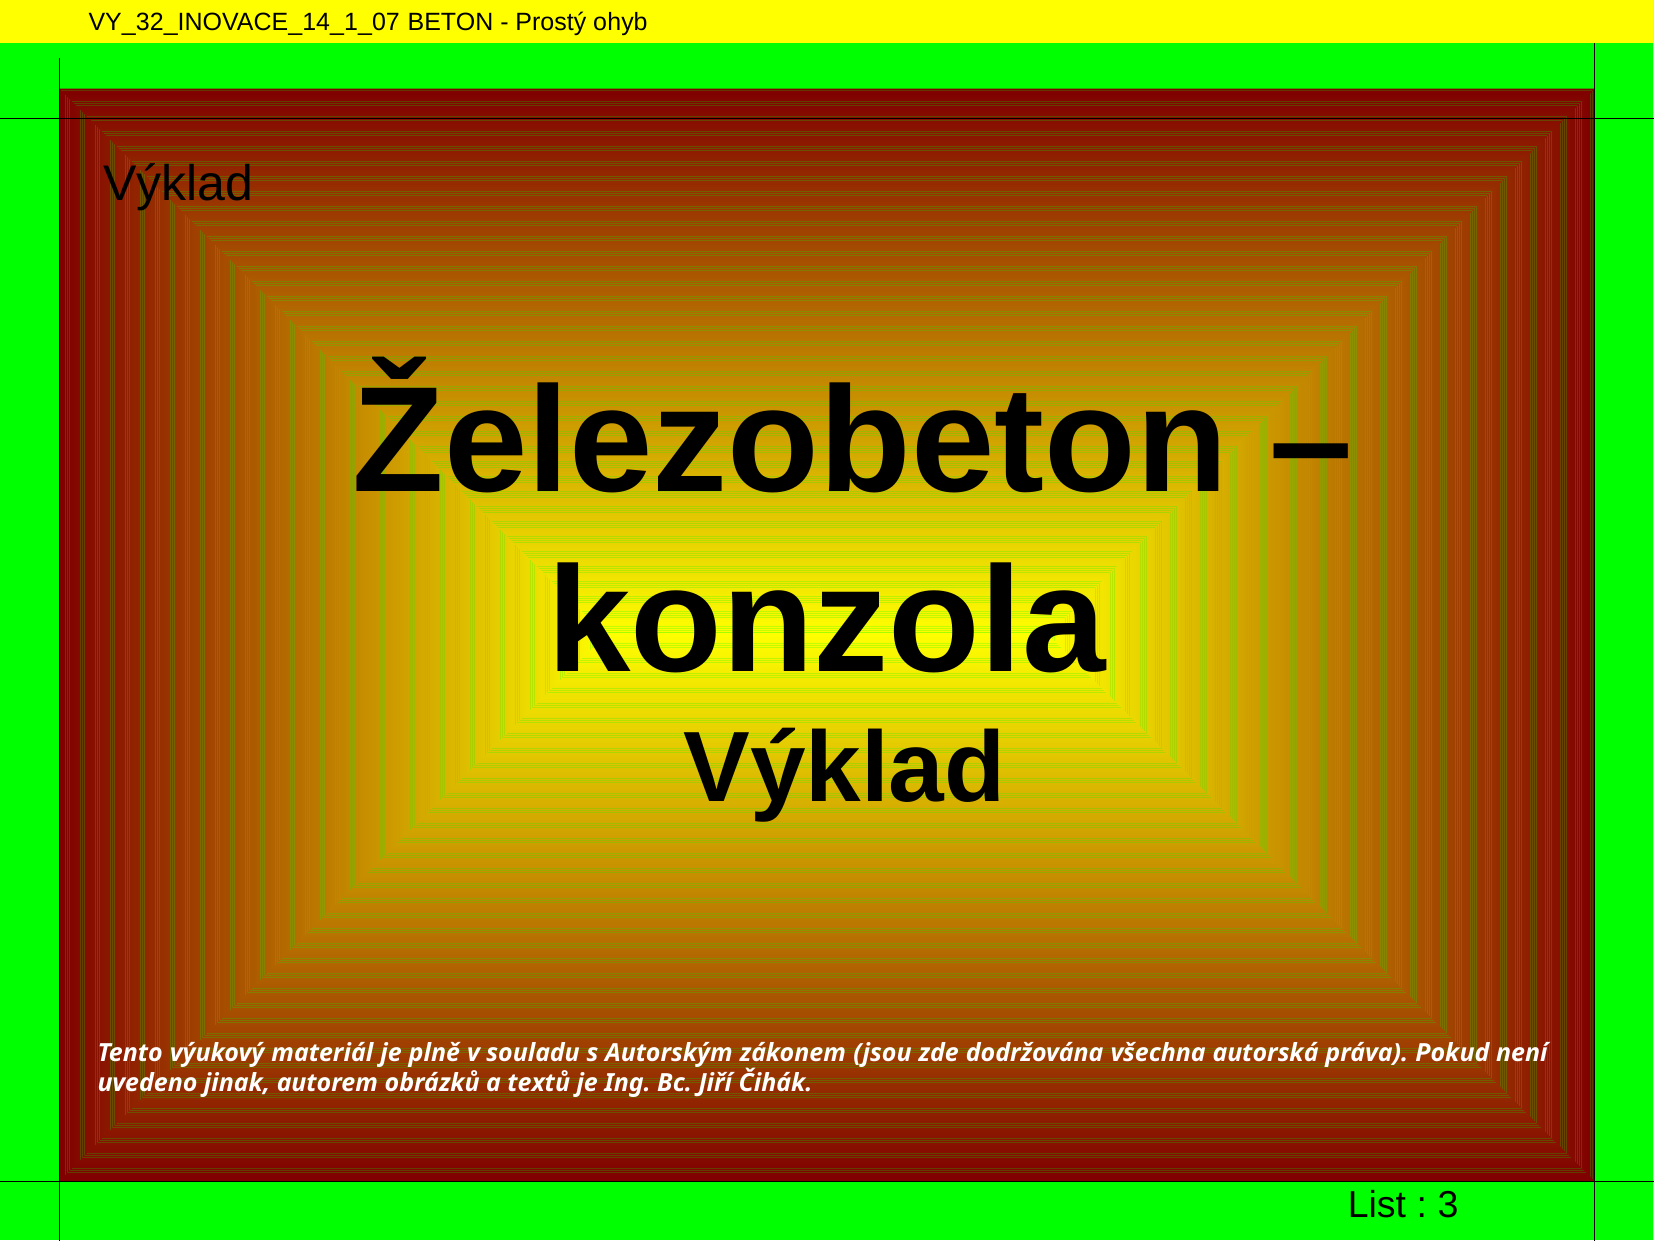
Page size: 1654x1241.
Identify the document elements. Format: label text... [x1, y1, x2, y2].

text_box Výklad [88, 147, 945, 219]
text_box List : <číslo> [1357, 1176, 1599, 1241]
text_box Železobeton – konzola Výklad [60, 88, 1594, 118]
text_box Železobeton – konzola Výklad [60, 119, 1594, 1181]
text_box VY_32_INOVACE_14_1_07 BETON - Prostý ohyb [0, 0, 1654, 43]
text_box Tento výukový materiál je plně v souladu s Autorským zákonem (jsou zde dodržována všechna autorská práva). Pokud není uvedeno jinak, autorem obrázků a textů je Ing. Bc. Jiří Čihák. [82, 1028, 1565, 1137]
